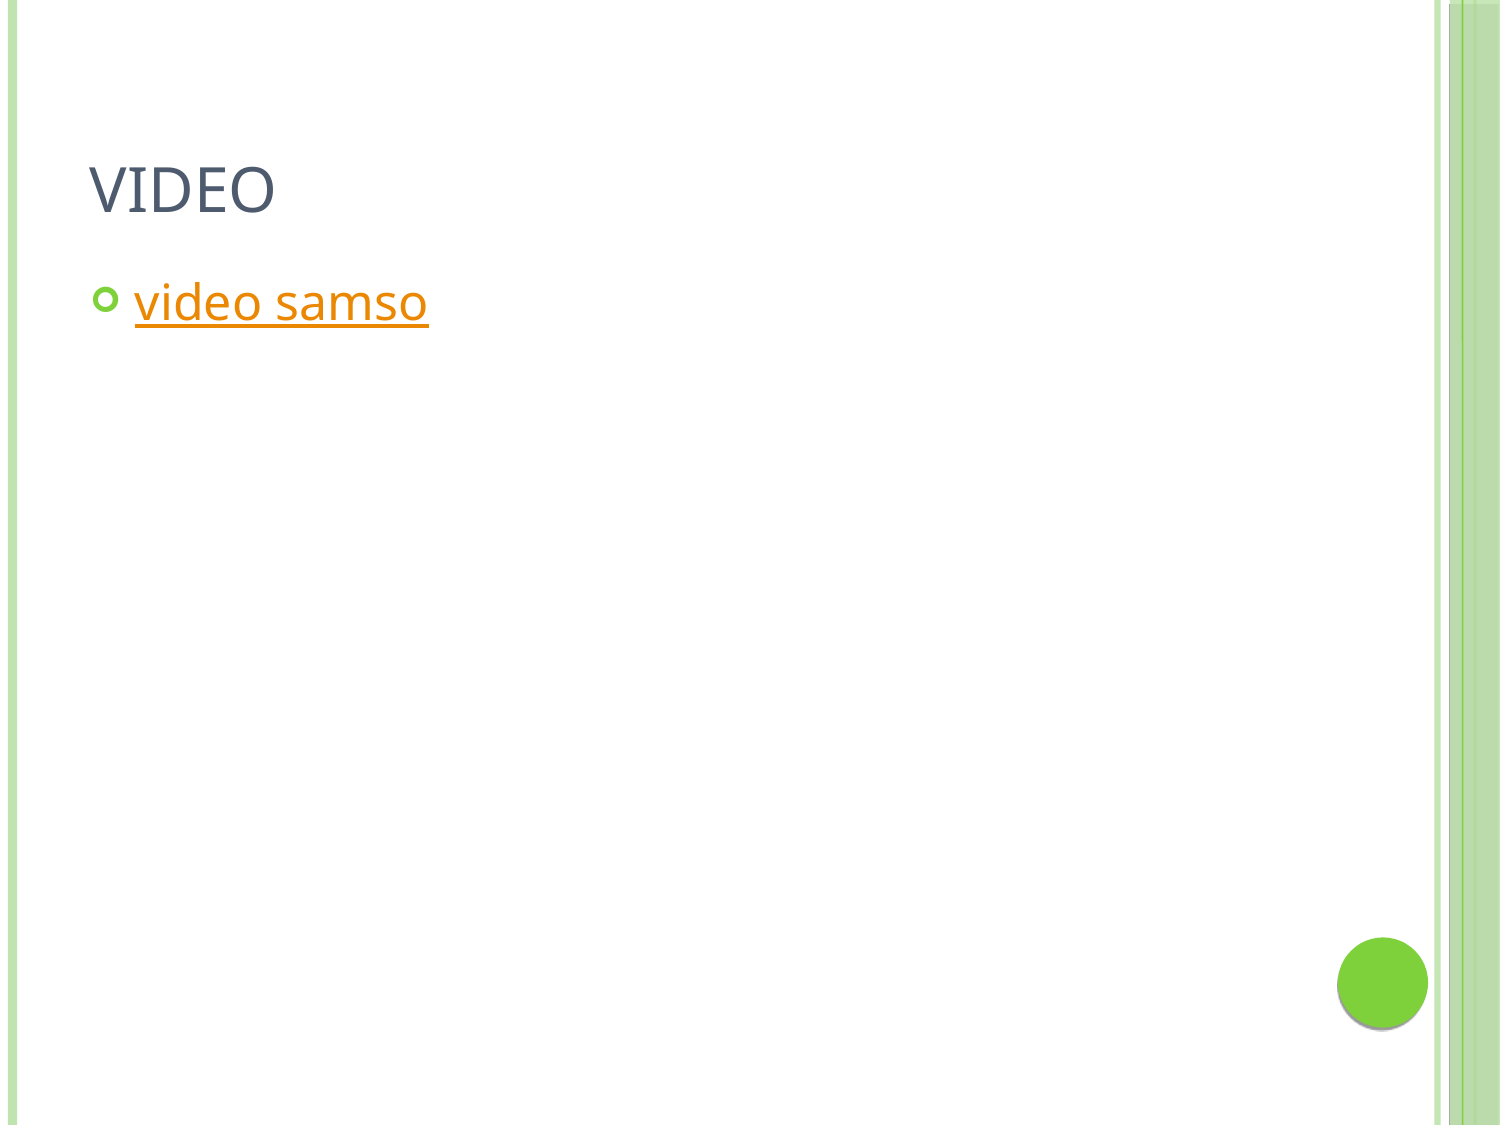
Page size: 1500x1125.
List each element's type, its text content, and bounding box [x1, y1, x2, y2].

list video samso [75, 262, 1300, 1062]
title video [75, 45, 1300, 233]
